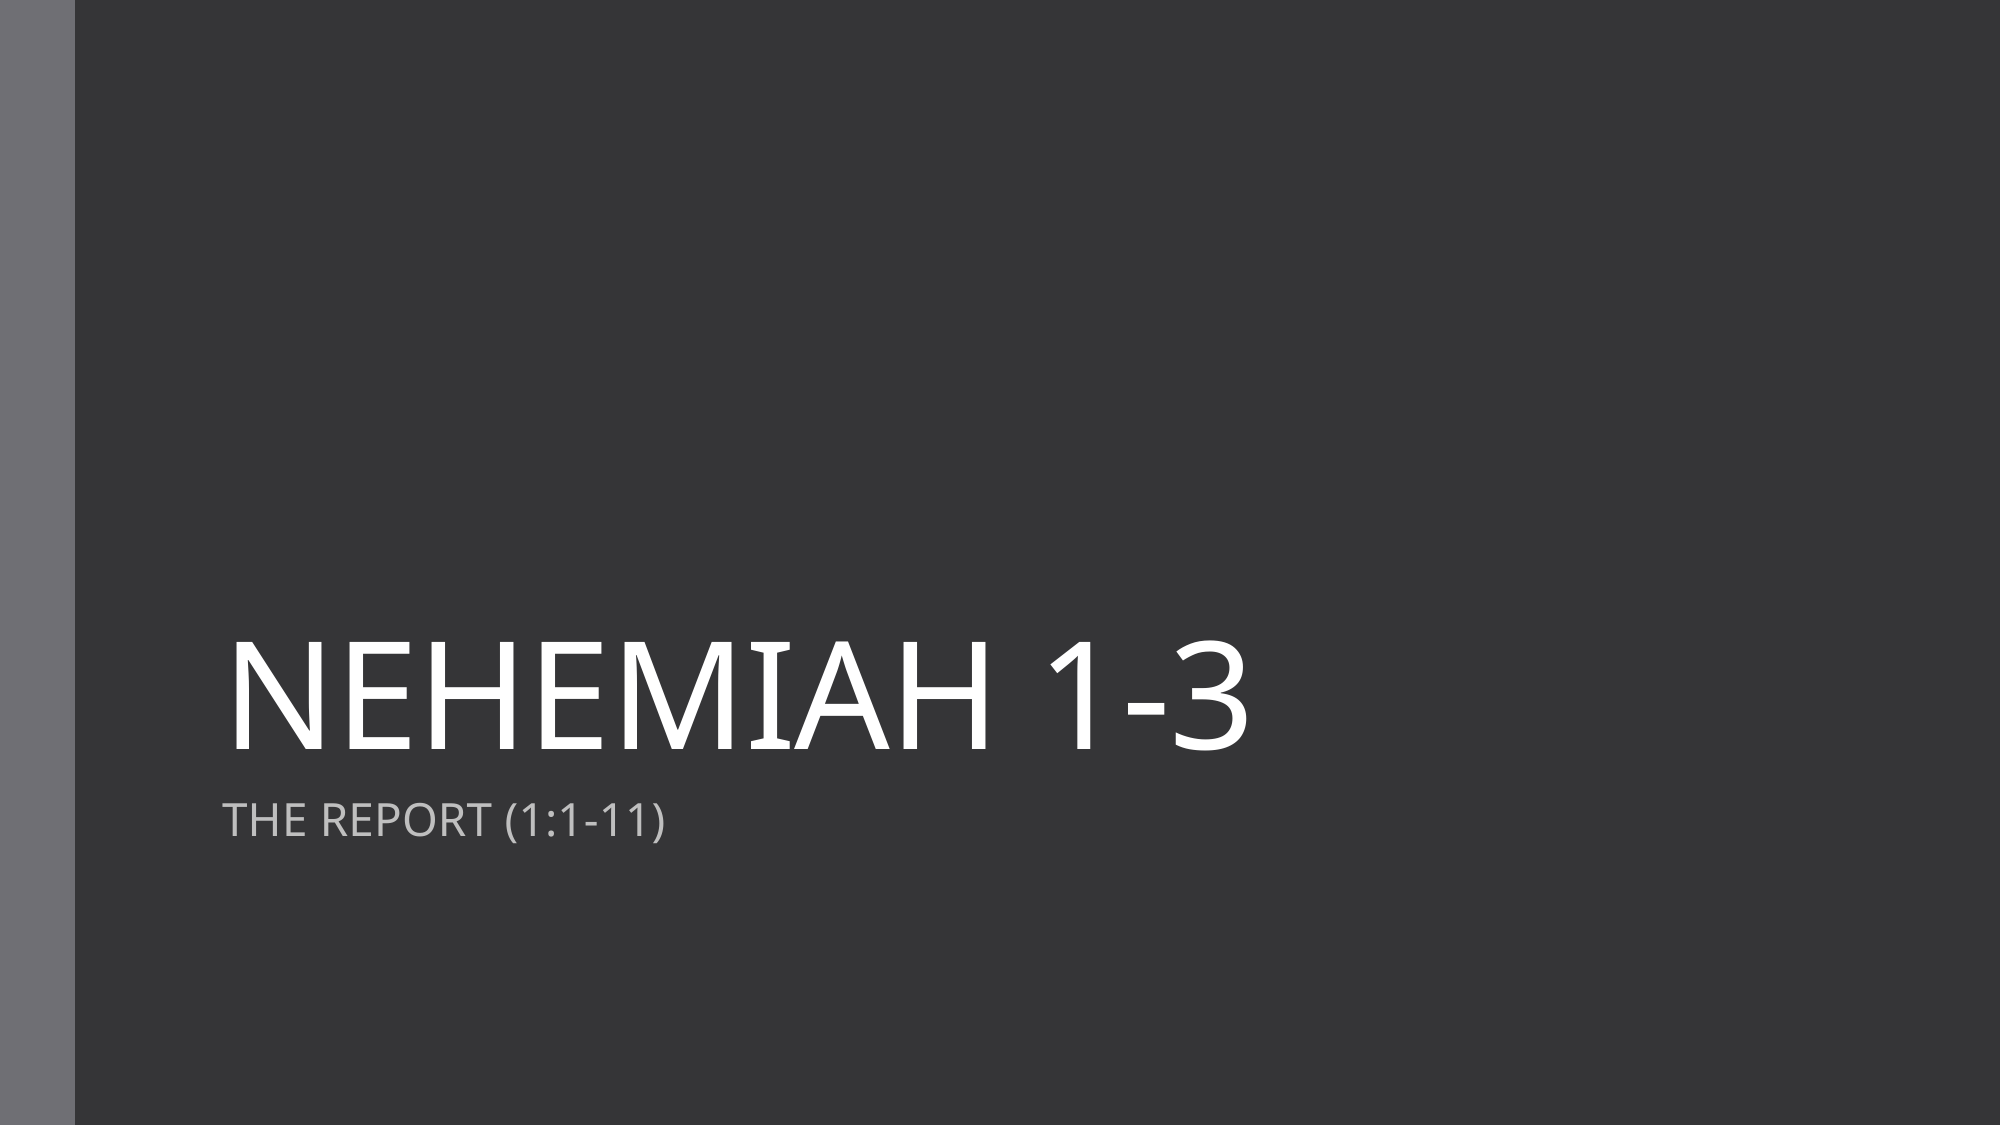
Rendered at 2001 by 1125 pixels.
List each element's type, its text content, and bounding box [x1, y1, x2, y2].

subtitle THE REPORT (1:1-11) [206, 787, 1752, 1066]
title NEHEMIAH 1-3 [206, 124, 1752, 787]
